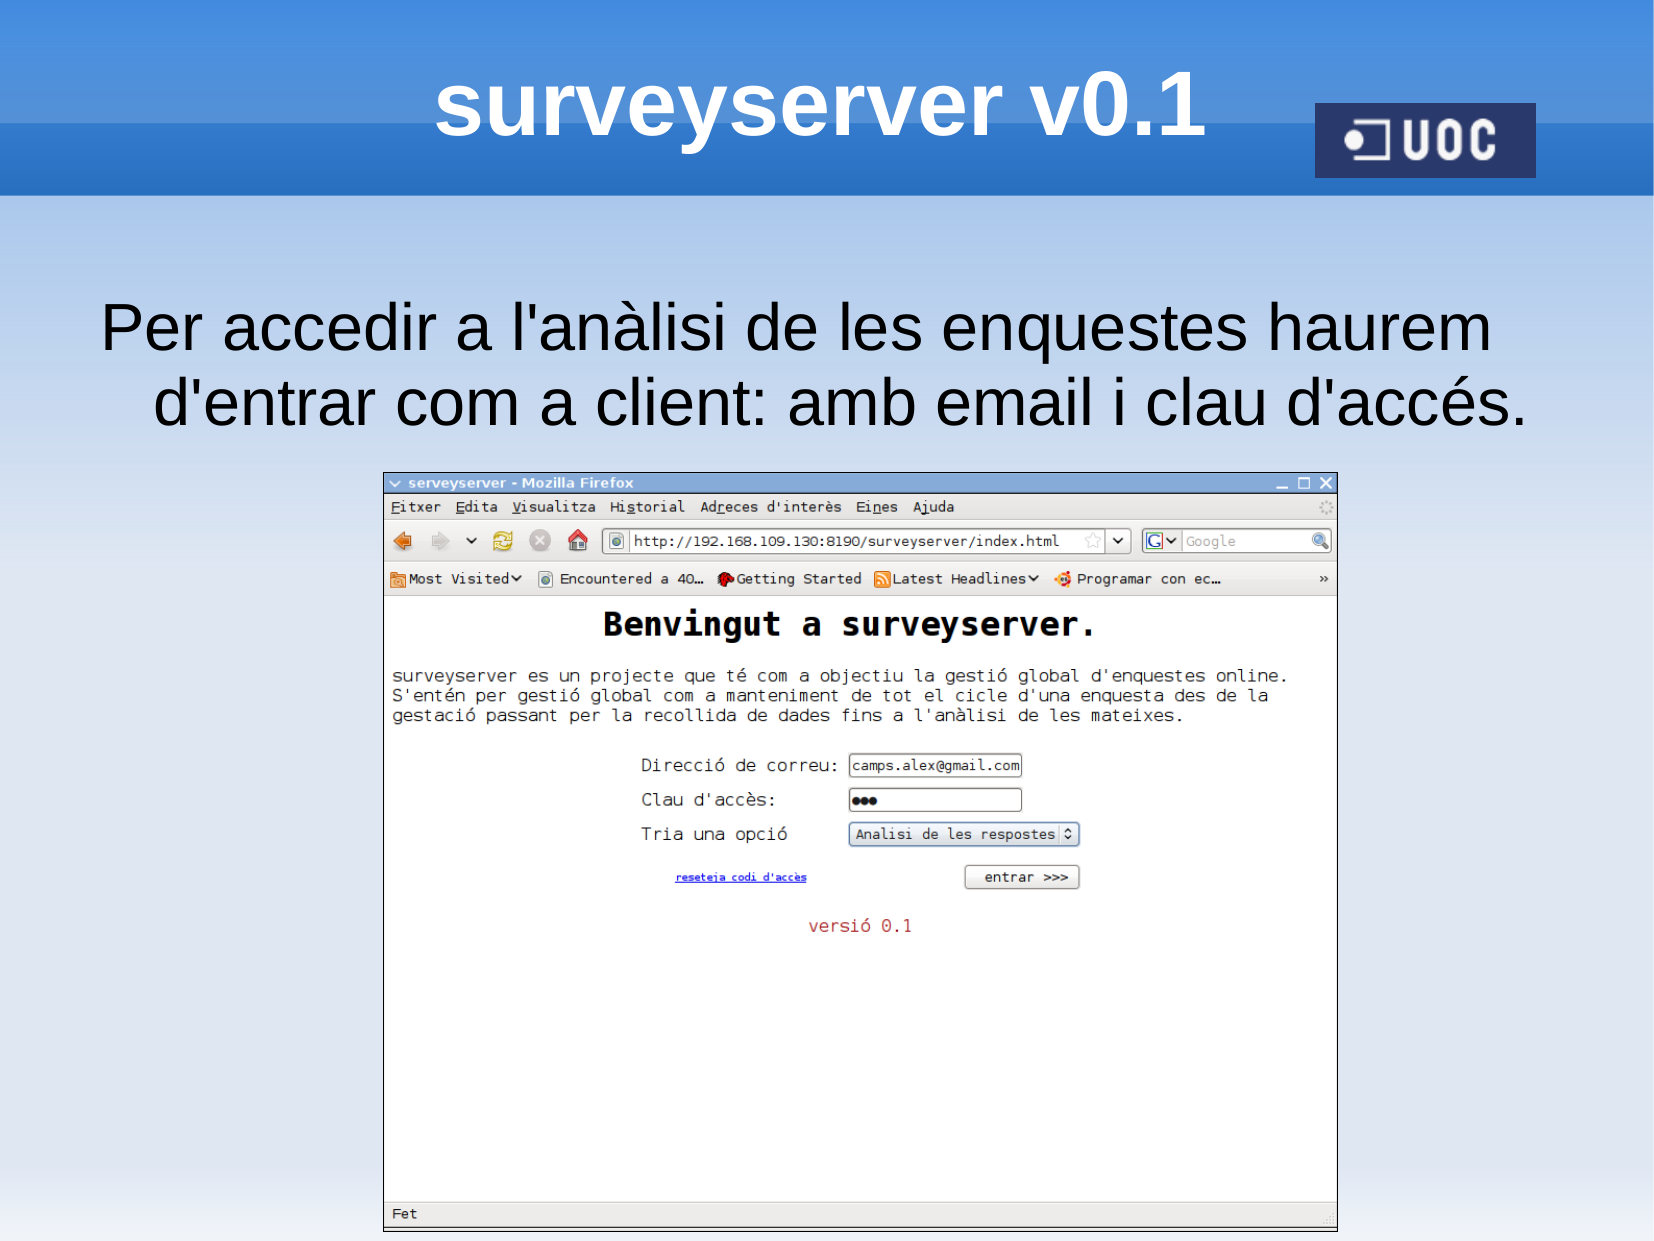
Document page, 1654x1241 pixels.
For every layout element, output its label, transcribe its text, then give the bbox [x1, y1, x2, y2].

list Per accedir a l'anàlisi de les enquestes haurem d'entrar com a client: amb email i clau d'accés. [82, 290, 1571, 1094]
picture [0, 0, 1654, 1241]
title surveyserver v0.1 [76, 7, 1565, 200]
